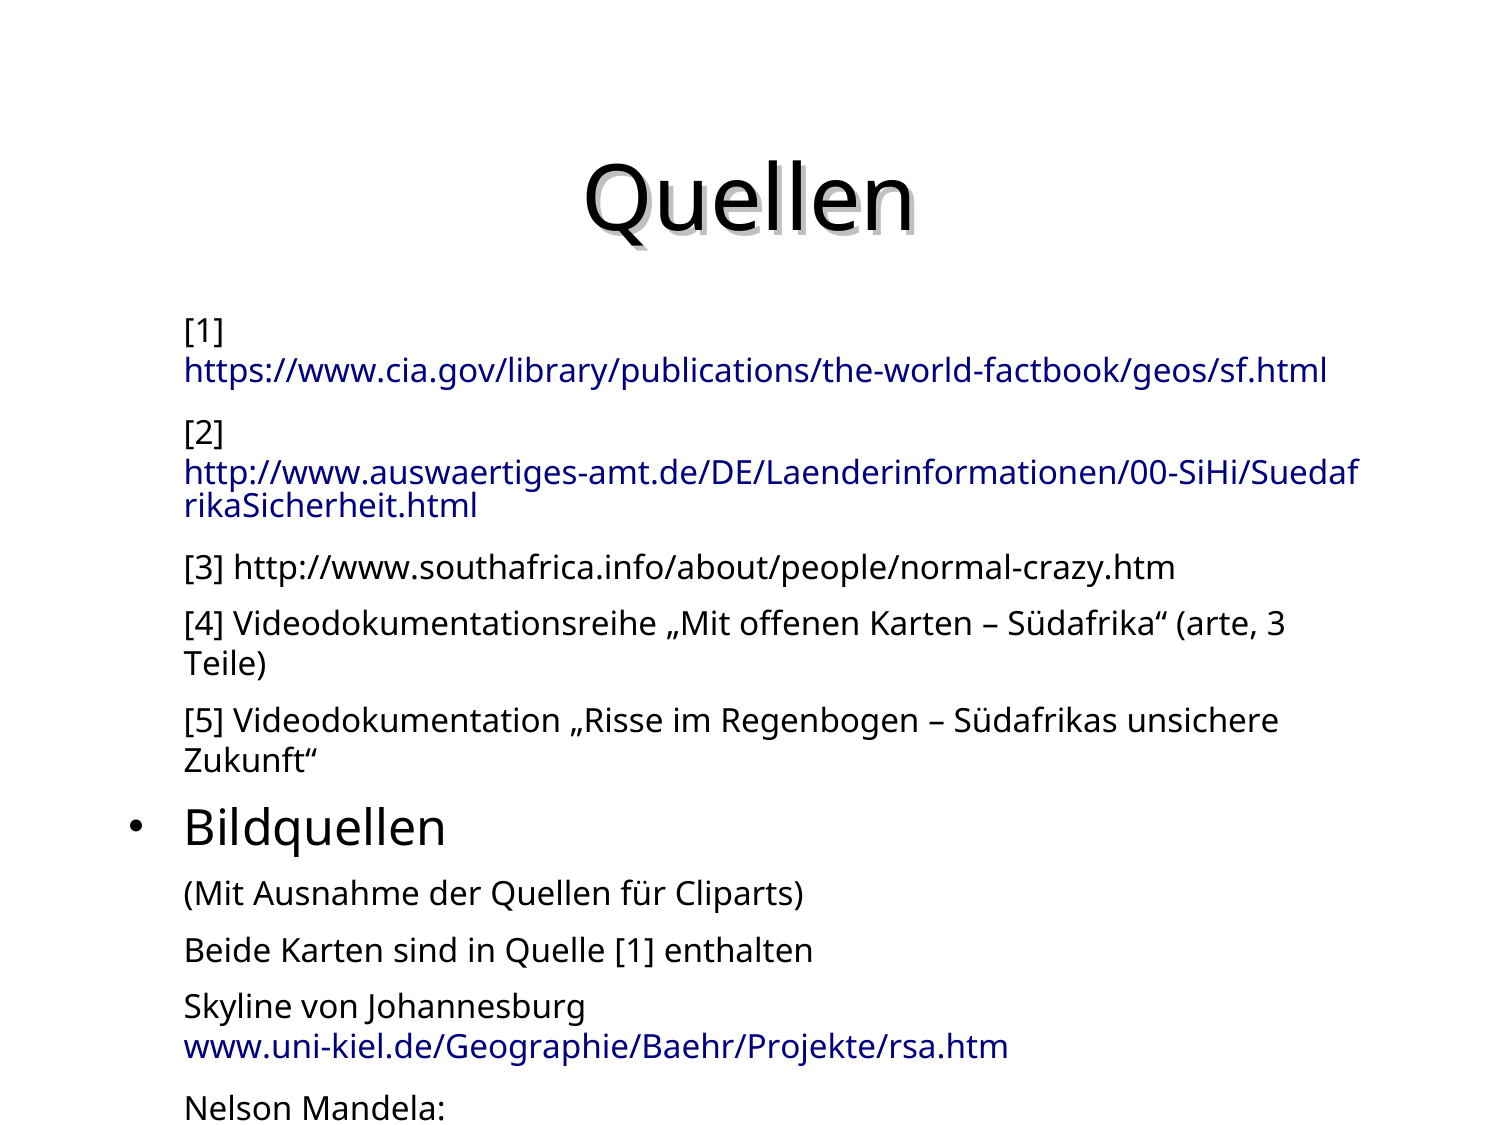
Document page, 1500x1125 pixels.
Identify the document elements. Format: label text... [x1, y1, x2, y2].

title Quellen [112, 109, 1388, 278]
list [1] https://www.cia.gov/library/publications/the-world-factbook/geos/sf.html [2] http://www.auswaertiges-amt.de/DE/Laenderinformationen/00-SiHi/SuedafrikaSicherheit.html [3] http://www.southafrica.info/about/people/normal-crazy.htm [4] Videodokumentationsreihe „Mit offenen Karten – Südafrika“ (arte, 3 Teile) [5] Videodokumentation „Risse im Regenbogen – Südafrikas unsichere Zukunft“ Bildquellen (Mit Ausnahme der Quellen für Cliparts) Beide Karten sind in Quelle [1] enthalten Skyline von Johannesburg www.uni-kiel.de/Geographie/Baehr/Projekte/rsa.htm Nelson Mandela: http://www.weinformers.net/2010/07/19/uganda-marks-nelson-mandela-day-with-tree-planting-hailing-his-liberation-ideals/ Rand Geldscheine: ewh.ieee.org/conf/powerafrica/docs/weather.html [112, 301, 1388, 1023]
